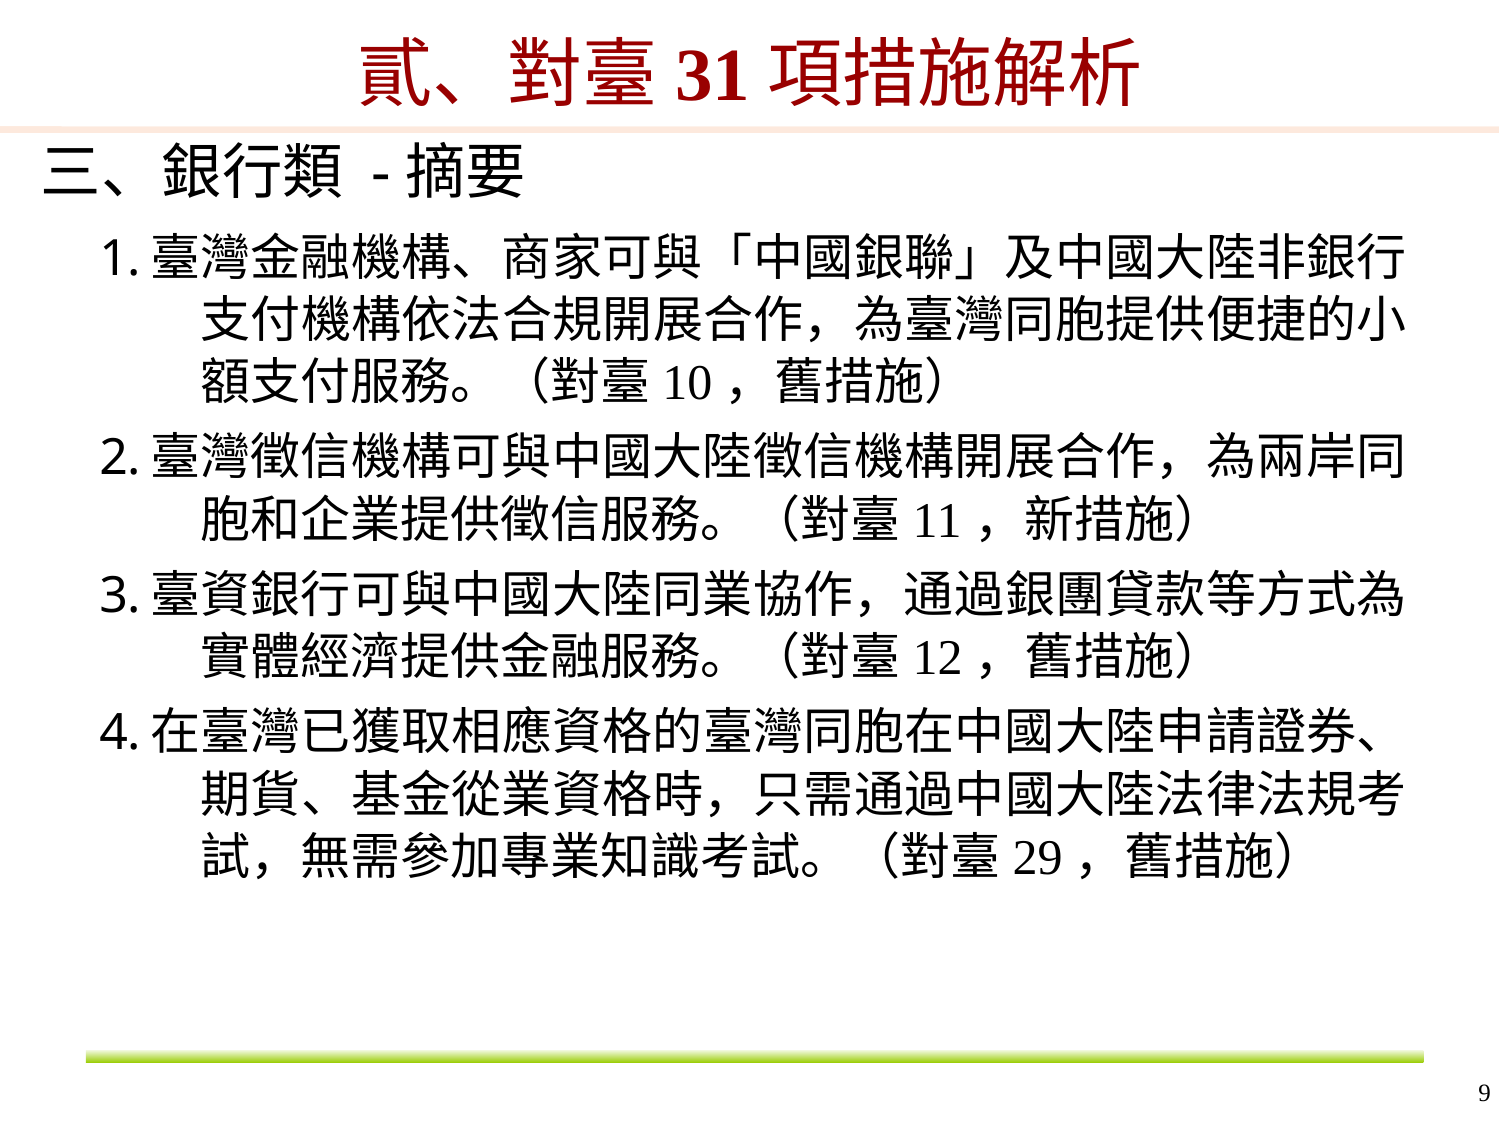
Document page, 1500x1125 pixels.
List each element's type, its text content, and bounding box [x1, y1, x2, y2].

text_box 三、銀行類 -摘要 [17, 86, 550, 204]
text_box 貳、對臺31項措施解析 [0, 9, 1500, 109]
text_box 臺灣金融機構、商家可與「中國銀聯」及中國大陸非銀行支付機構依法合規開展合作，為臺灣同胞提供便捷的小額支付服務。（對臺10，舊措施） 臺灣徵信機構可與中國大陸徵信機構開展合作，為兩岸同胞和企業提供徵信服務。（對臺11，新措施） 臺資銀行可與中國大陸同業協作，通過銀團貸款等方式為實體經濟提供金融服務。（對臺12，舊措施） 在臺灣已獲取相應資格的臺灣同胞在中國大陸申請證券、期貨、基金從業資格時，只需通過中國大陸法律法規考試，無需參加專業知識考試。（對臺29，舊措施） [91, 214, 1415, 900]
text_box 9 [1470, 1068, 1500, 1115]
